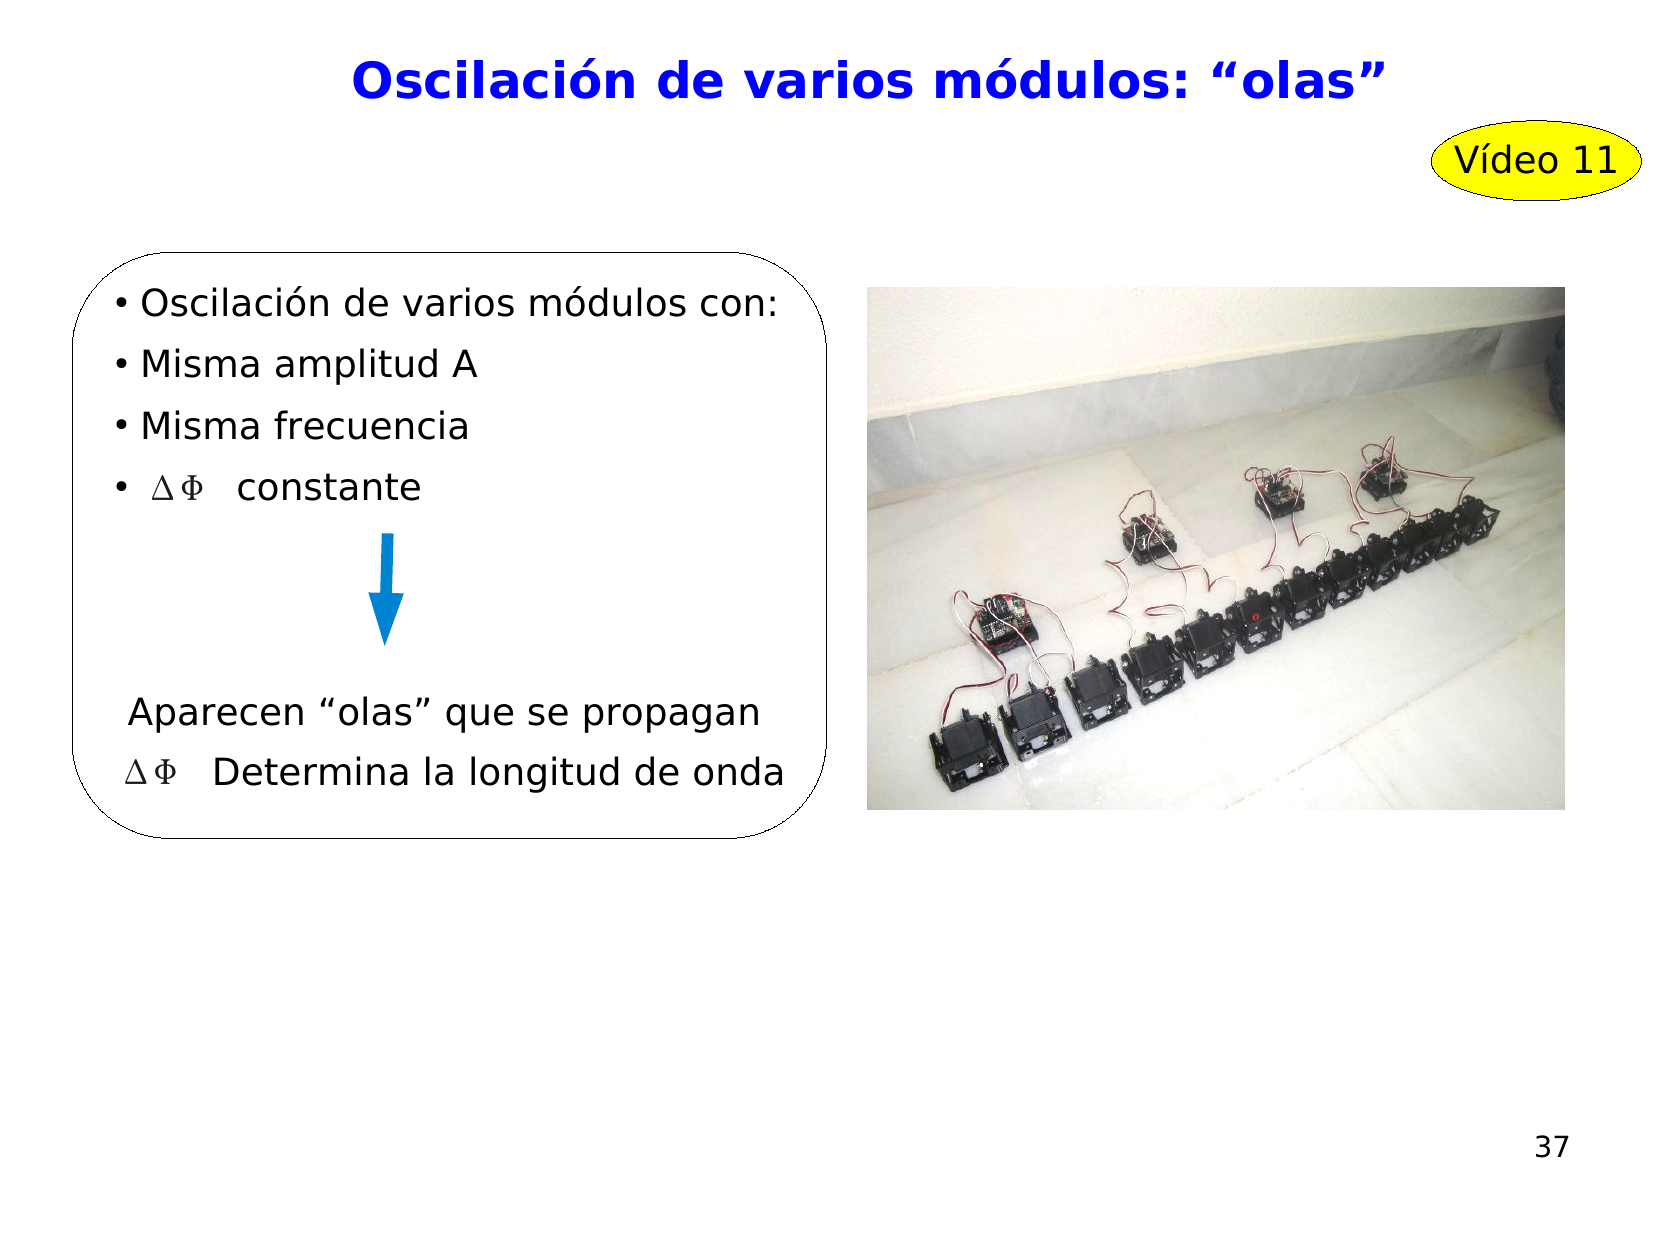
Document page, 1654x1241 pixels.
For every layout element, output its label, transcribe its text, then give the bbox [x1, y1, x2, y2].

text_box Oscilación de varios módulos: “olas” [336, 45, 1405, 119]
text_box [1466, 120, 1607, 131]
text_box Oscilación de varios módulos con: Misma amplitud A Misma frecuencia constante [100, 274, 795, 517]
text_box [1467, 191, 1606, 201]
text_box Determina la longitud de onda [197, 743, 878, 802]
text_box Vídeo 11 [1439, 131, 1635, 191]
text_box Aparecen “olas” que se propagan [113, 683, 783, 742]
text_box [1635, 146, 1642, 175]
picture [867, 287, 1565, 810]
text_box [1431, 145, 1439, 177]
chart [142, 466, 212, 509]
chart [115, 750, 185, 793]
